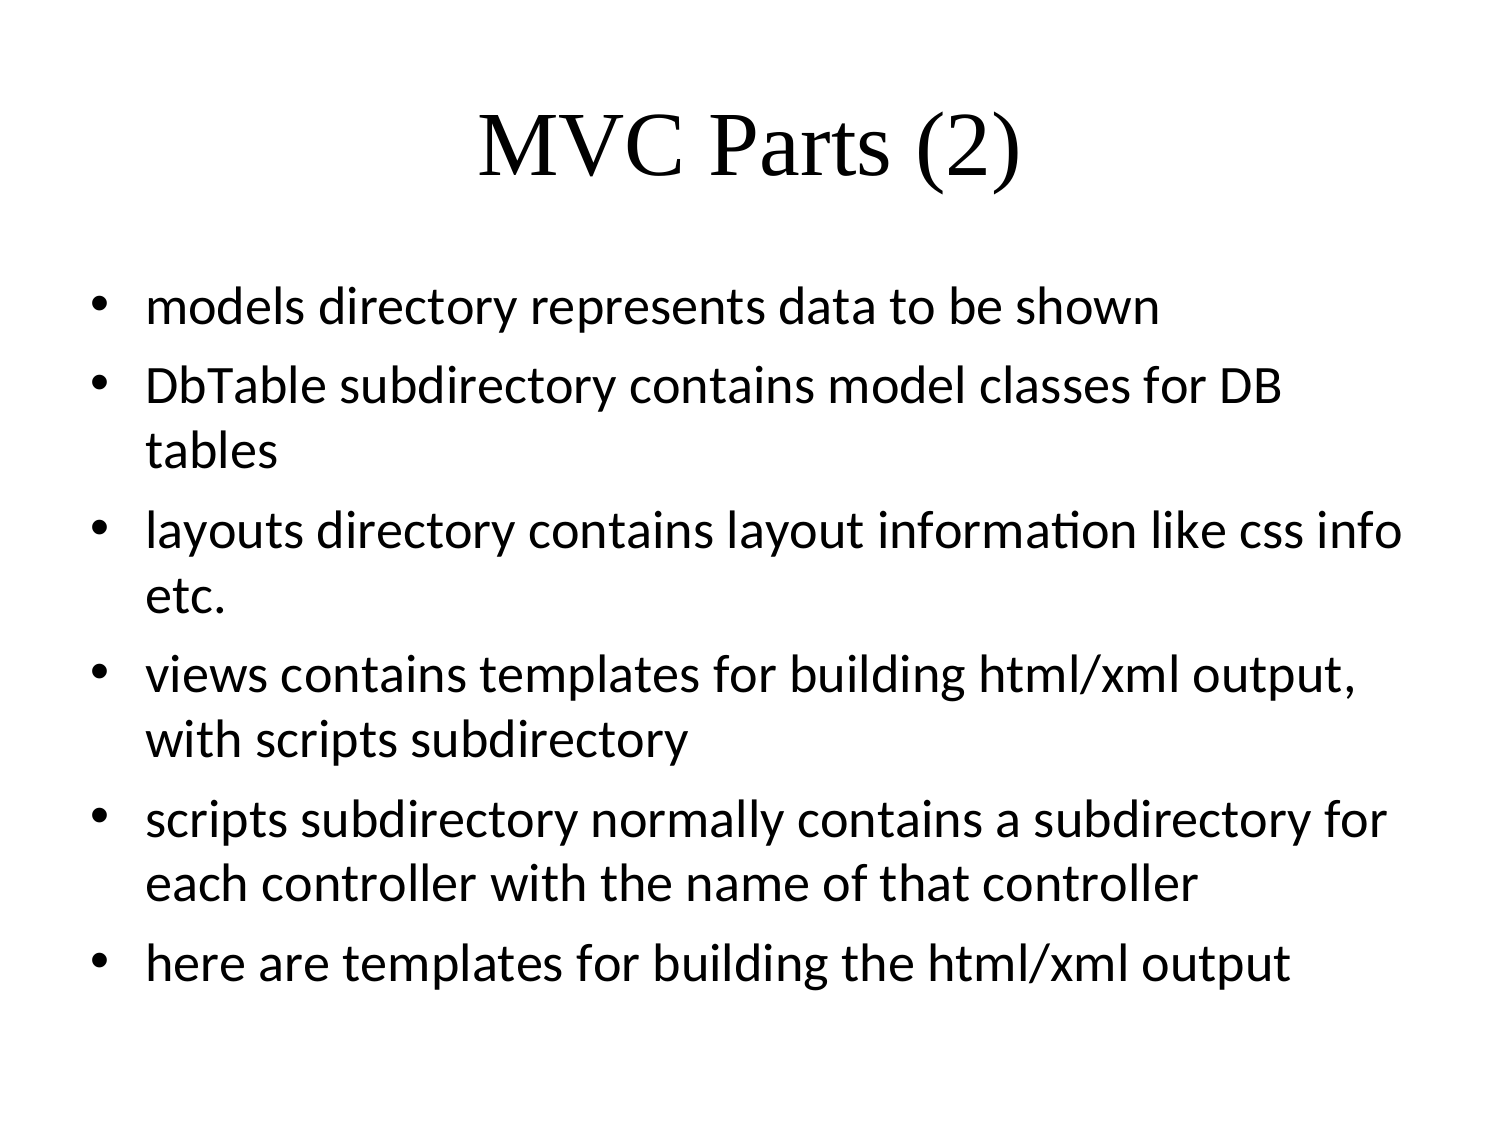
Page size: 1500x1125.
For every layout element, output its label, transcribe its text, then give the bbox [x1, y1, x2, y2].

text_box models directory represents data to be shown DbTable subdirectory contains model classes for DB tables layouts directory contains layout information like css info etc. views contains templates for building html/xml output, with scripts subdirectory scripts subdirectory normally contains a subdirectory for each controller with the name of that controller here are templates for building the html/xml output [75, 262, 1426, 1005]
text_box MVC Parts (2)‏ [75, 45, 1426, 233]
